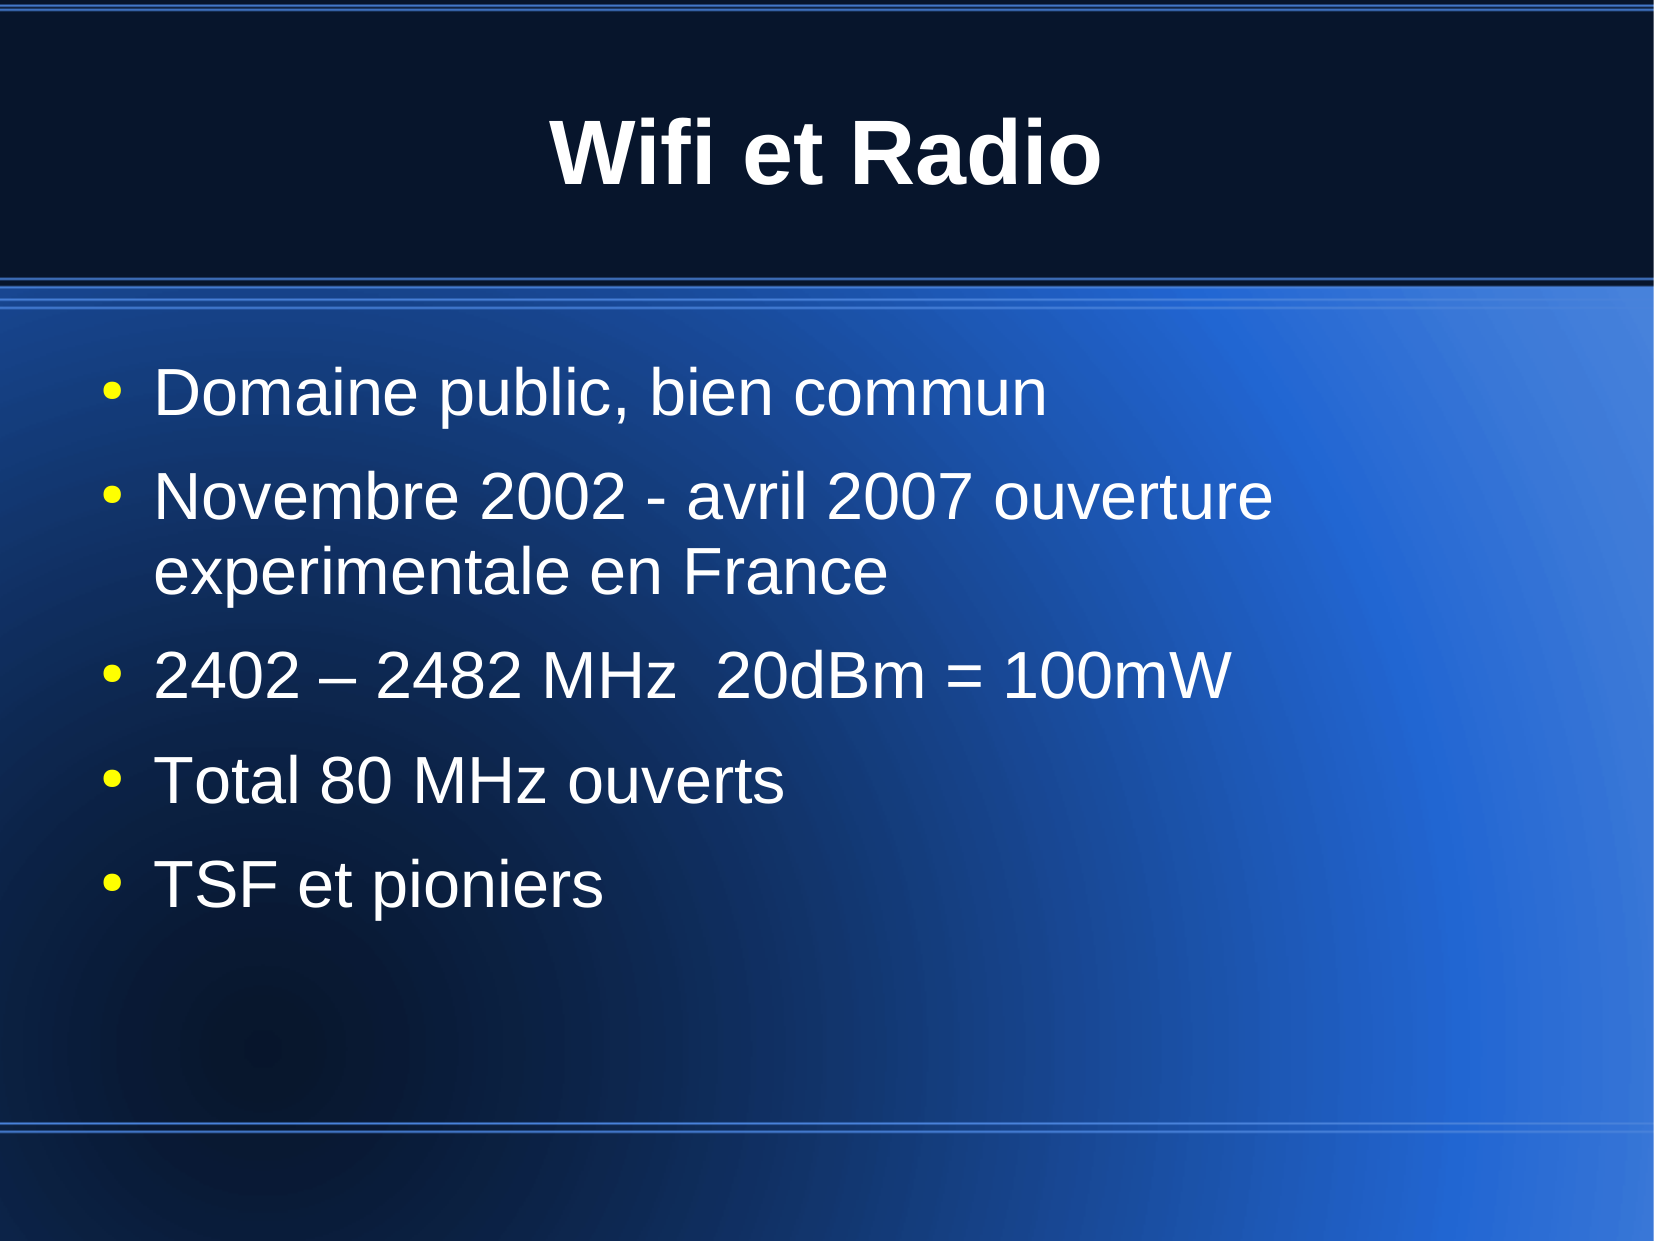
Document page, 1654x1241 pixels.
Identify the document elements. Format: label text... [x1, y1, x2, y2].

title Wifi et Radio [82, 56, 1571, 250]
picture [0, 0, 1654, 1241]
list Domaine public, bien commun Novembre 2002 - avril 2007 ouverture experimentale en France 2402 – 2482 MHz 20dBm = 100mW Total 80 MHz ouverts TSF et pioniers [82, 355, 1571, 1159]
